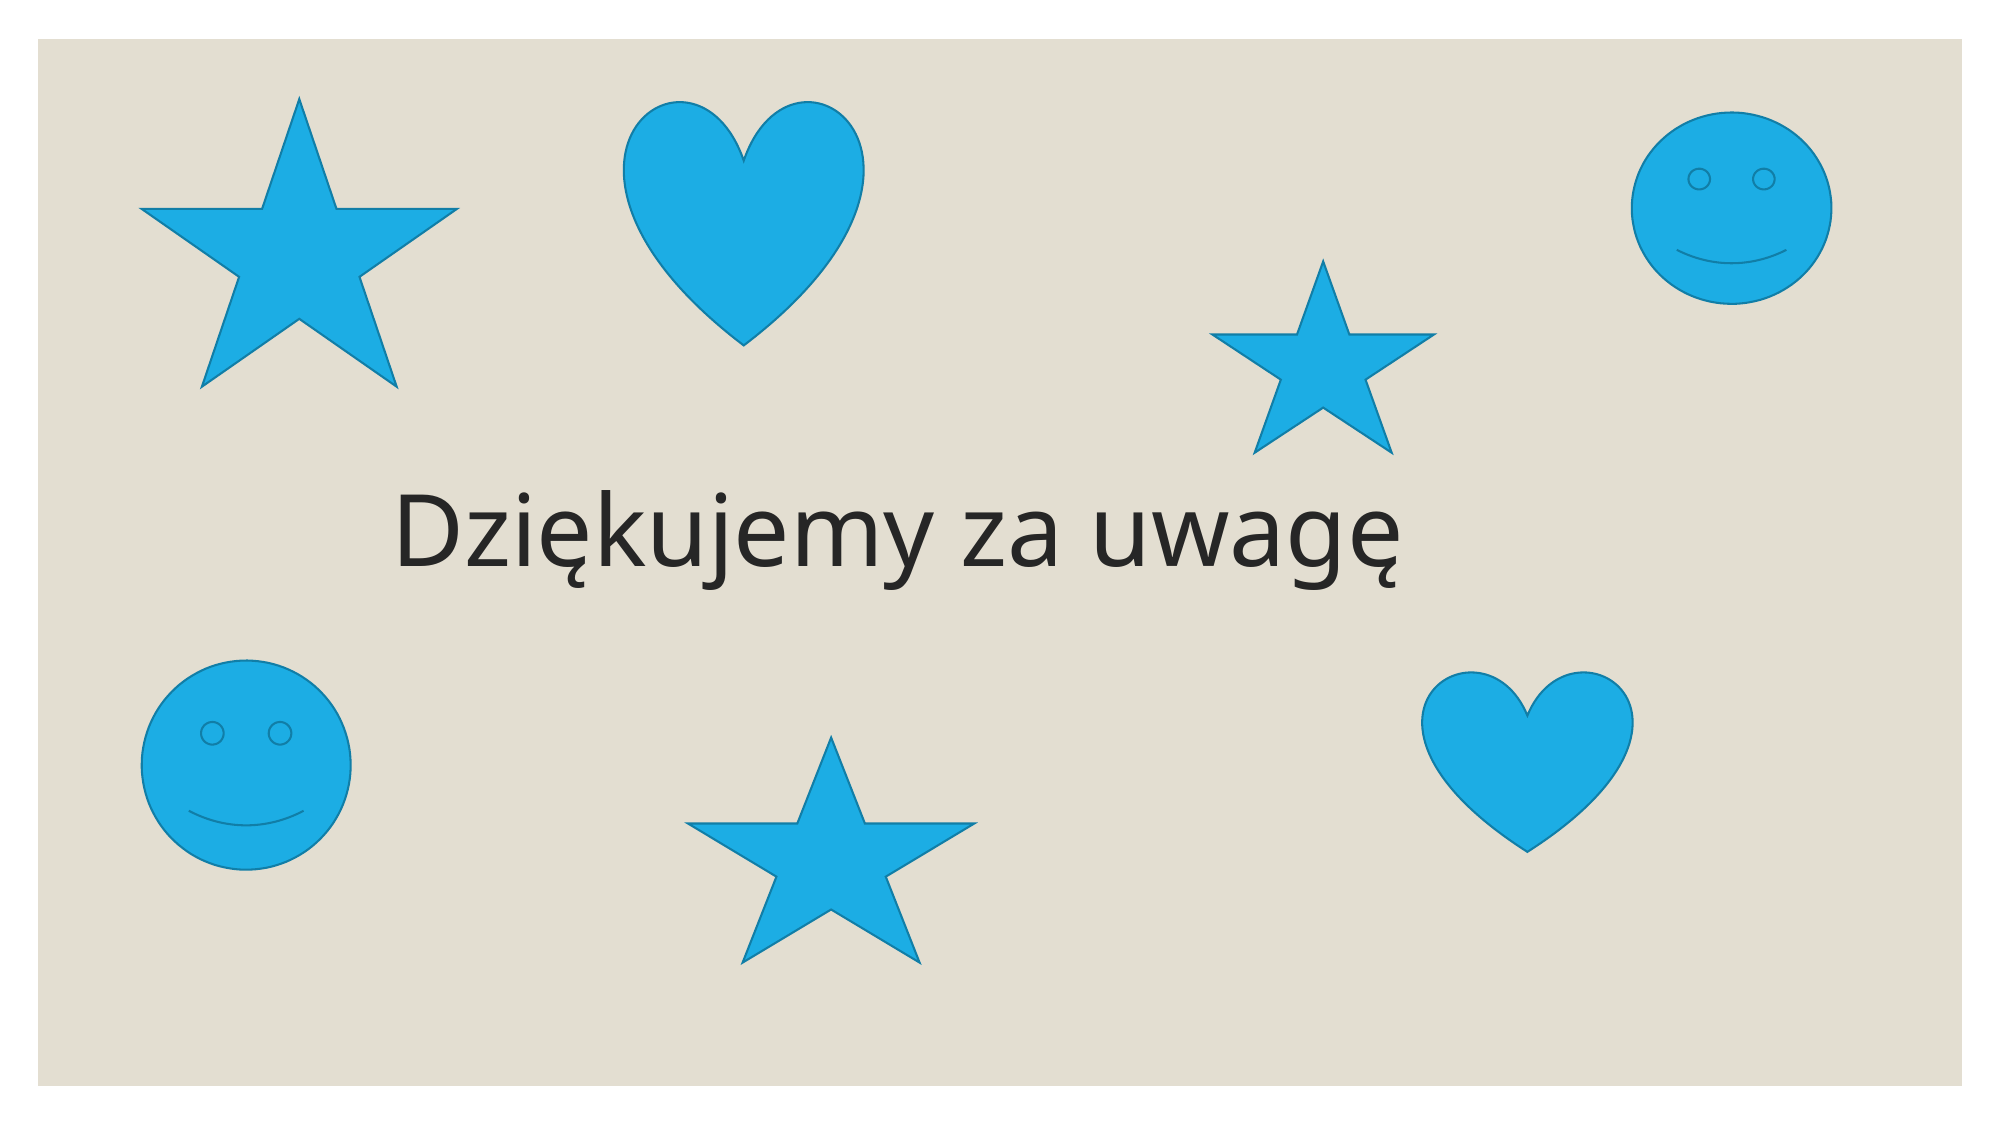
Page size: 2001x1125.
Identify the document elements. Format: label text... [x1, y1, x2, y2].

text_box [1631, 112, 1832, 304]
text_box [1422, 672, 1633, 852]
text_box [141, 660, 351, 870]
text_box [141, 99, 457, 387]
title Dziękujemy za uwagę [194, 421, 1845, 647]
text_box [623, 102, 864, 346]
text_box [687, 737, 975, 963]
text_box [1212, 261, 1434, 453]
